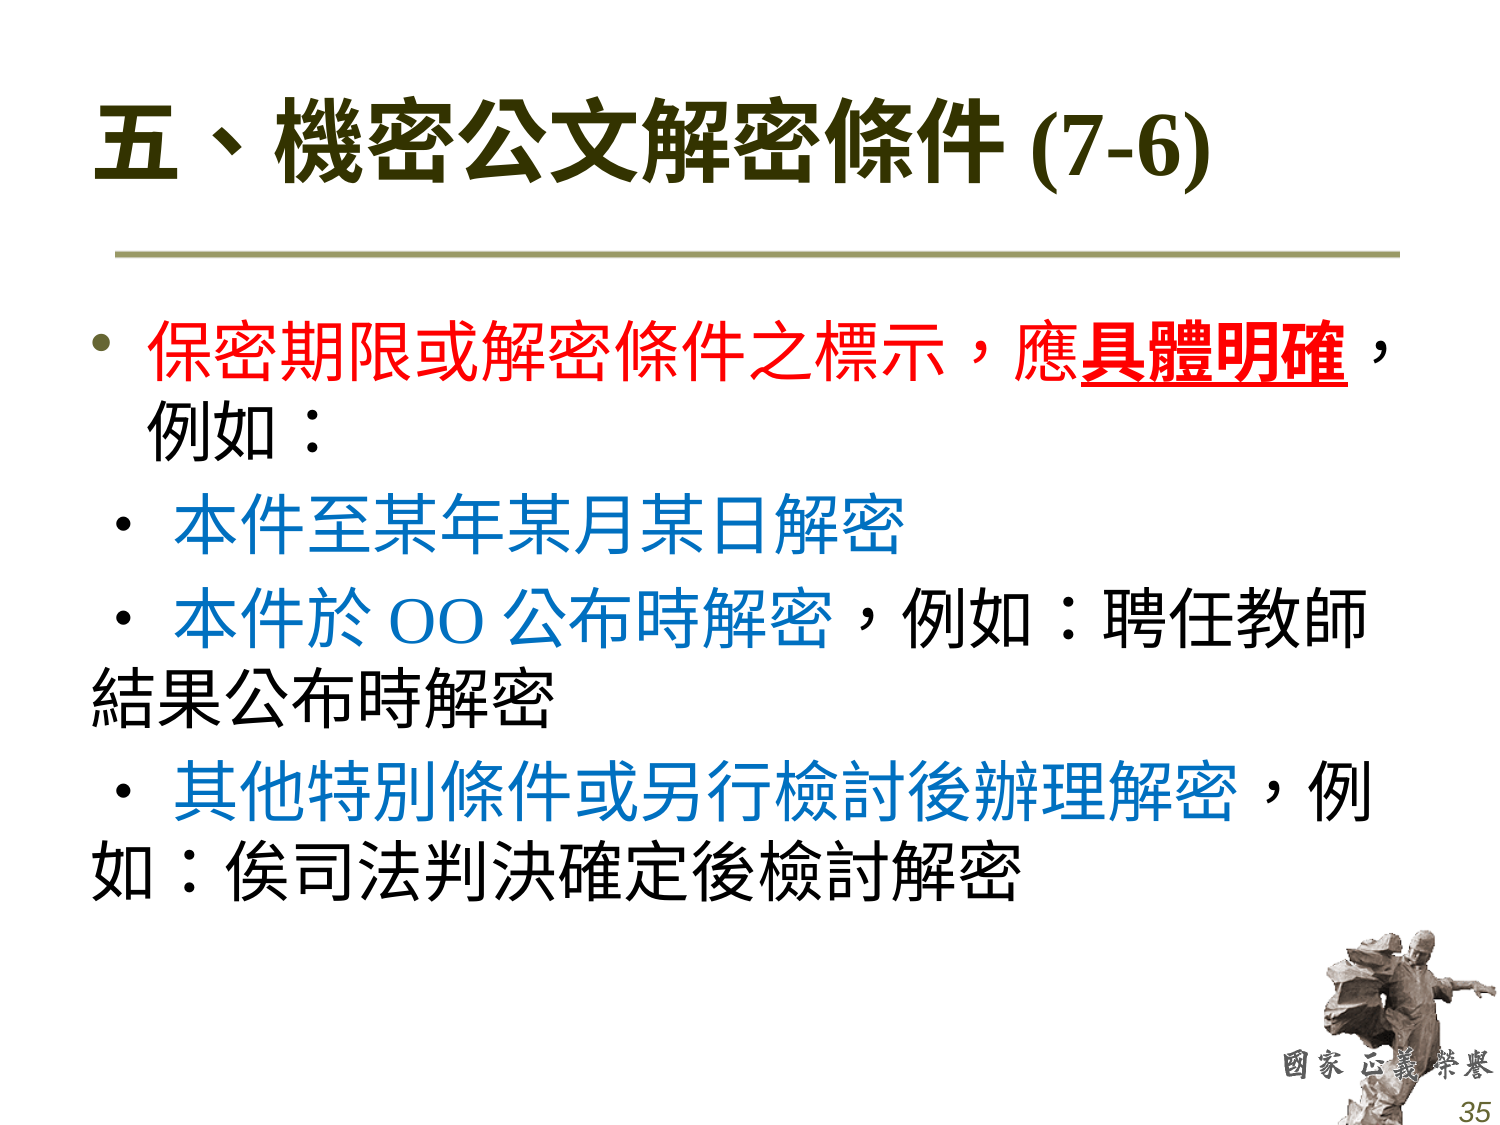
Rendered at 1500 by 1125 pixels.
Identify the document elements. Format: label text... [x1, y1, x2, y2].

slide_number <number> [1327, 1085, 1500, 1125]
picture [1318, 928, 1500, 1125]
title 五、機密公文解密條件(7-6) [75, 45, 1425, 233]
picture [115, 243, 1400, 265]
list 保密期限或解密條件之標示，應具體明確，例如： •本件至某年某月某日解密 •本件於OO公布時解密，例如：聘任教師結果公布時解密 •其他特別條件或另行檢討後辦理解密，例如：俟司法判決確定後檢討解密 [75, 302, 1425, 1000]
